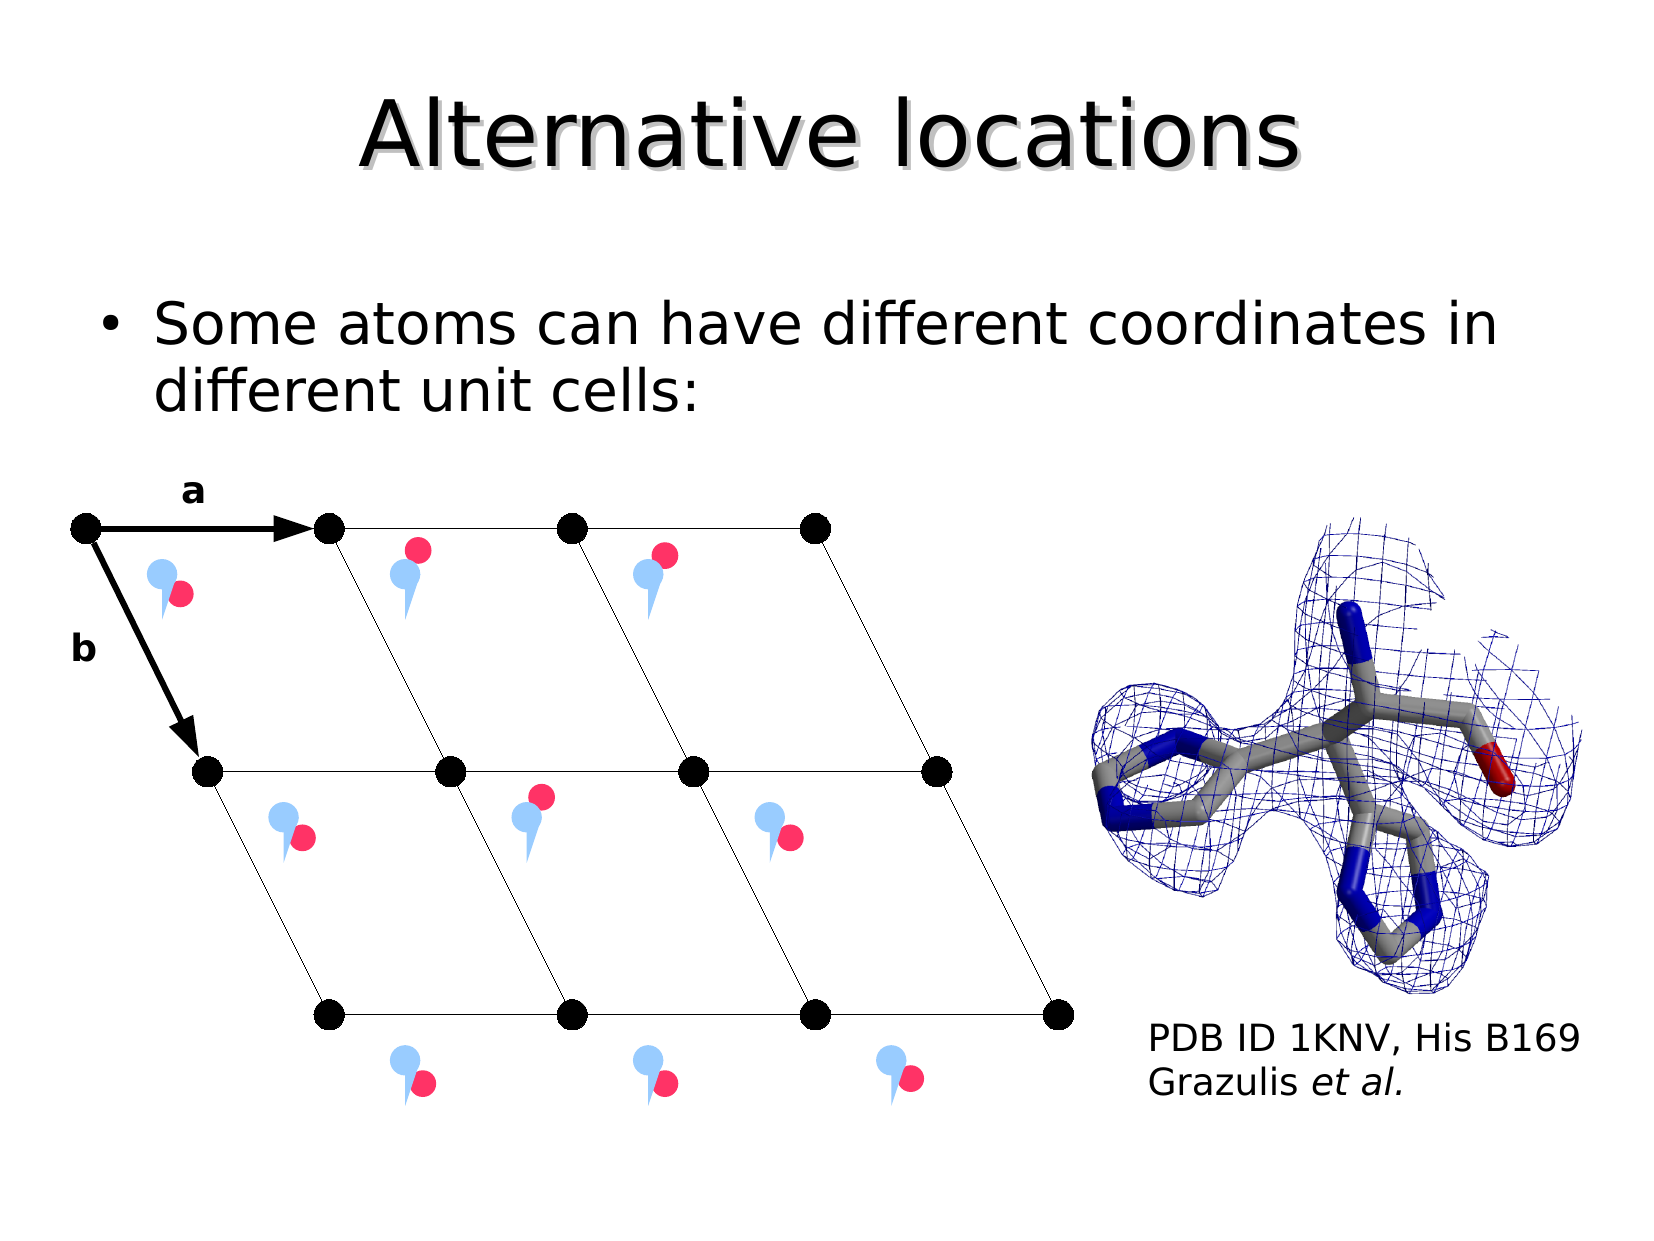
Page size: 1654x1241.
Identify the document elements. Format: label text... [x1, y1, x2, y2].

text_box [146, 559, 194, 620]
text_box [800, 999, 831, 1014]
text_box [389, 1045, 437, 1106]
text_box [557, 513, 588, 528]
text_box [268, 802, 316, 863]
text_box [754, 802, 804, 863]
text_box b [55, 619, 158, 688]
text_box [633, 542, 679, 620]
text_box [70, 513, 102, 544]
text_box [921, 756, 953, 787]
text_box [435, 756, 466, 771]
title Alternative locations [86, 37, 1576, 232]
text_box [435, 772, 466, 787]
text_box [192, 756, 223, 787]
text_box [557, 1015, 588, 1030]
text_box [511, 783, 556, 863]
text_box a [166, 461, 233, 531]
text_box [678, 756, 709, 771]
text_box [557, 999, 588, 1014]
text_box [314, 513, 345, 544]
text_box [678, 772, 709, 787]
text_box [800, 513, 831, 544]
list Some atoms can have different coordinates in different unit cells: [82, 290, 1571, 462]
text_box PDB ID 1KNV, His B169 Grazulis et al. [1132, 1009, 1597, 1112]
text_box [313, 999, 345, 1030]
text_box [557, 529, 588, 544]
text_box [389, 537, 432, 620]
text_box [1043, 999, 1074, 1030]
text_box [876, 1045, 925, 1106]
picture [1089, 515, 1584, 996]
text_box [632, 1045, 679, 1106]
text_box [800, 1015, 831, 1030]
